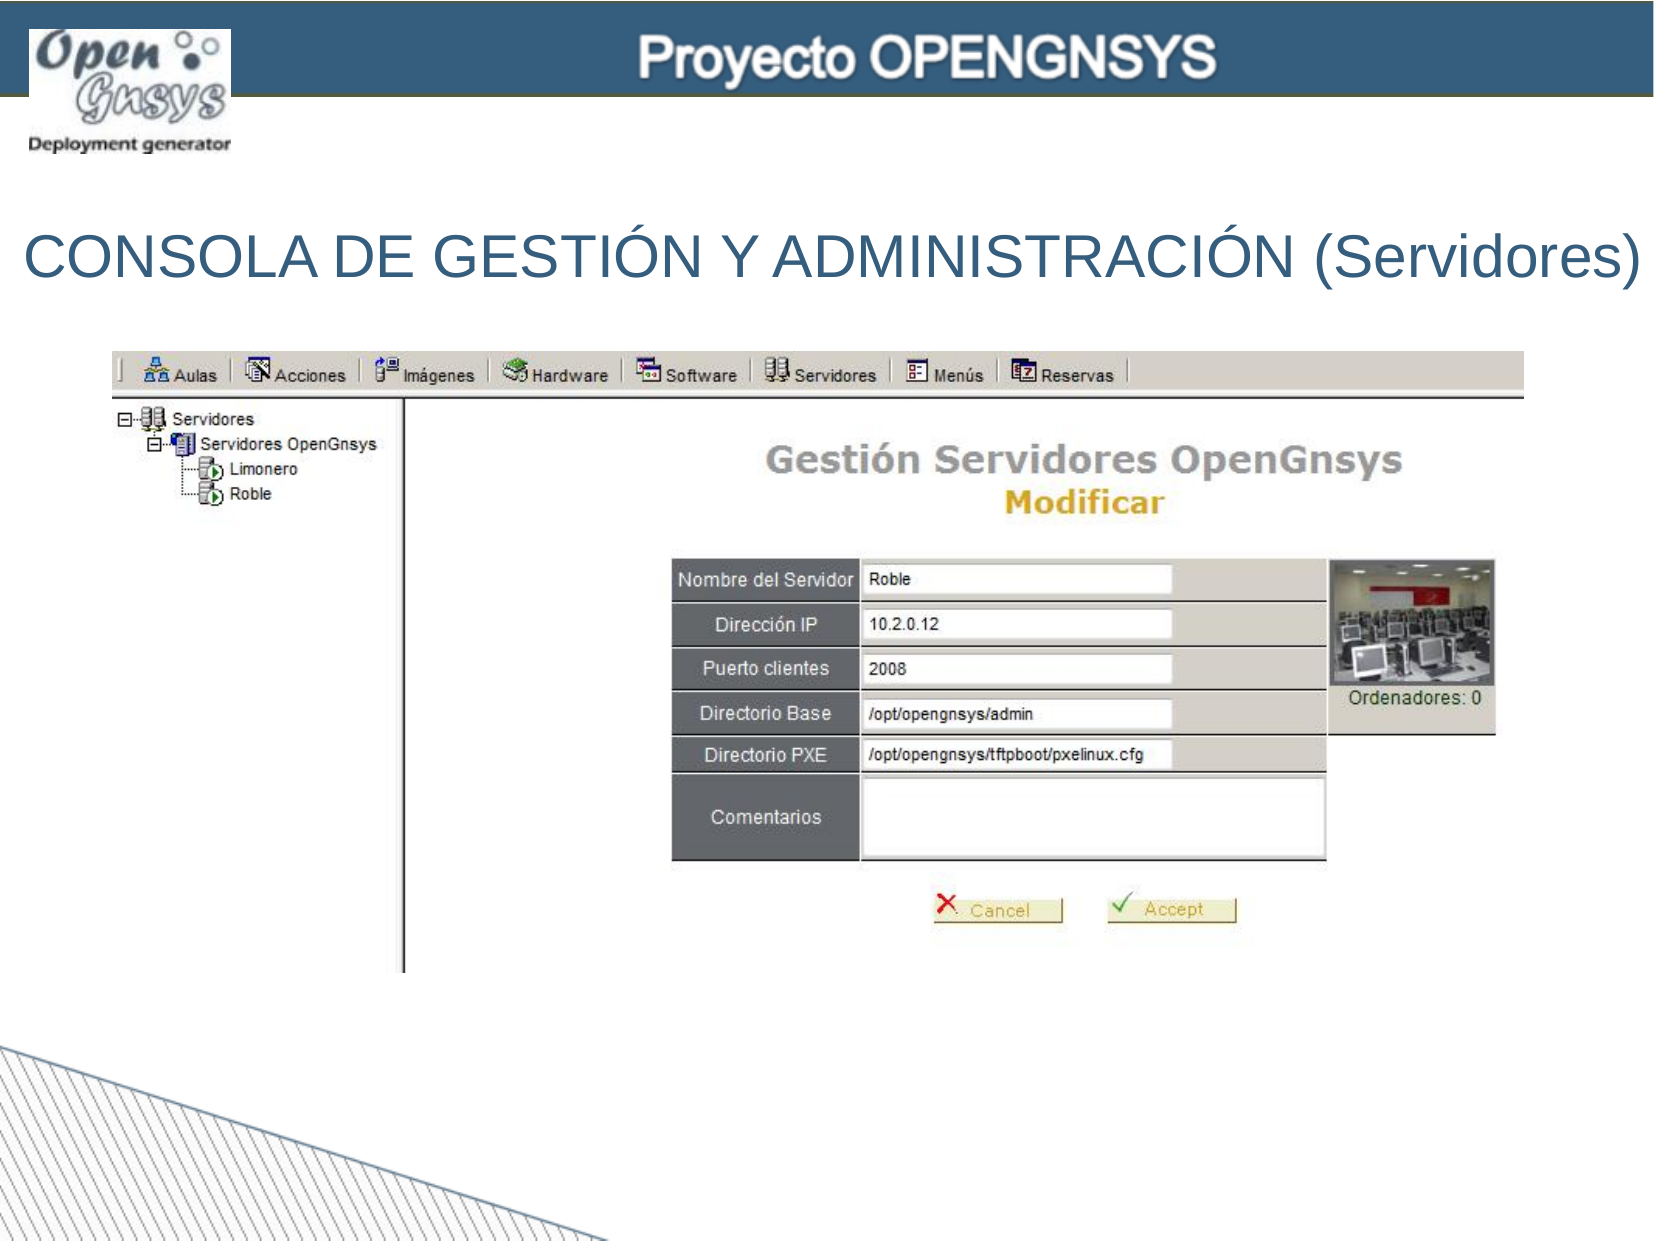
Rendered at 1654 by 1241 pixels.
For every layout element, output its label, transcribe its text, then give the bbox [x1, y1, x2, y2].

text_box CONSOLA DE GESTIÓN Y ADMINISTRACIÓN (Servidores) [0, 226, 1654, 291]
picture [0, 291, 1654, 1241]
picture [0, 0, 1654, 226]
